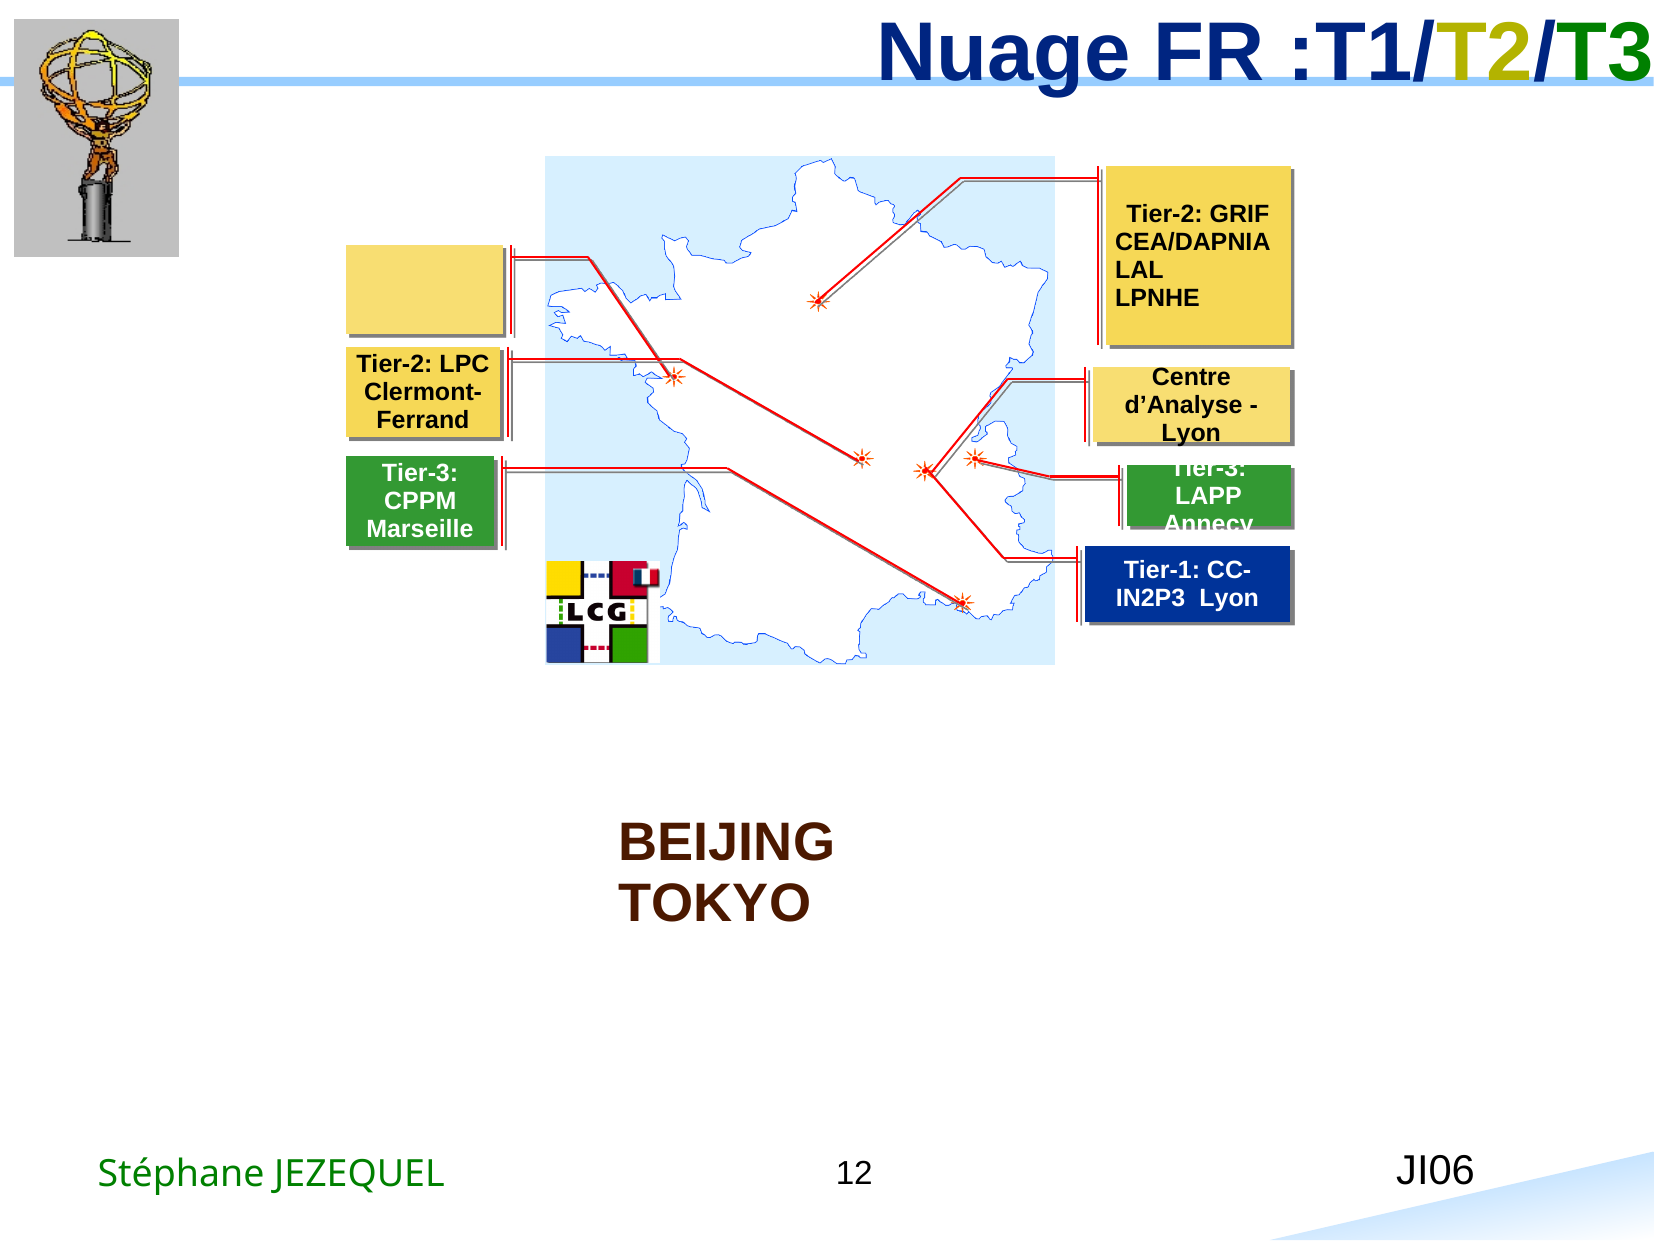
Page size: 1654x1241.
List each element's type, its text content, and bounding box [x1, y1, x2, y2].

text_box Tier-1: CC-IN2P3 Lyon [1084, 546, 1291, 622]
text_box [963, 451, 1119, 527]
text_box Tier-2: LPC Clermont-Ferrand [346, 346, 501, 437]
text_box [346, 245, 503, 334]
title Nuage FR :T1/T2/T3 [85, 0, 1654, 104]
text_box [502, 456, 971, 613]
text_box [806, 166, 1098, 346]
text_box Tier-2: GRIF CEA/DAPNIA LAL LPNHE [1105, 166, 1291, 346]
text_box [916, 366, 1086, 622]
text_box Centre d’Analyse - Lyon [1092, 366, 1291, 443]
picture [14, 19, 179, 257]
picture [545, 257, 656, 358]
text_box Tier-3: CPPM Marseille [346, 456, 495, 546]
text_box Tier-3: LAPP Annecy [1126, 464, 1291, 527]
picture [932, 379, 1055, 557]
picture [545, 156, 1055, 666]
text_box BEIJING TOKYO [618, 811, 854, 936]
text_box [508, 245, 874, 469]
